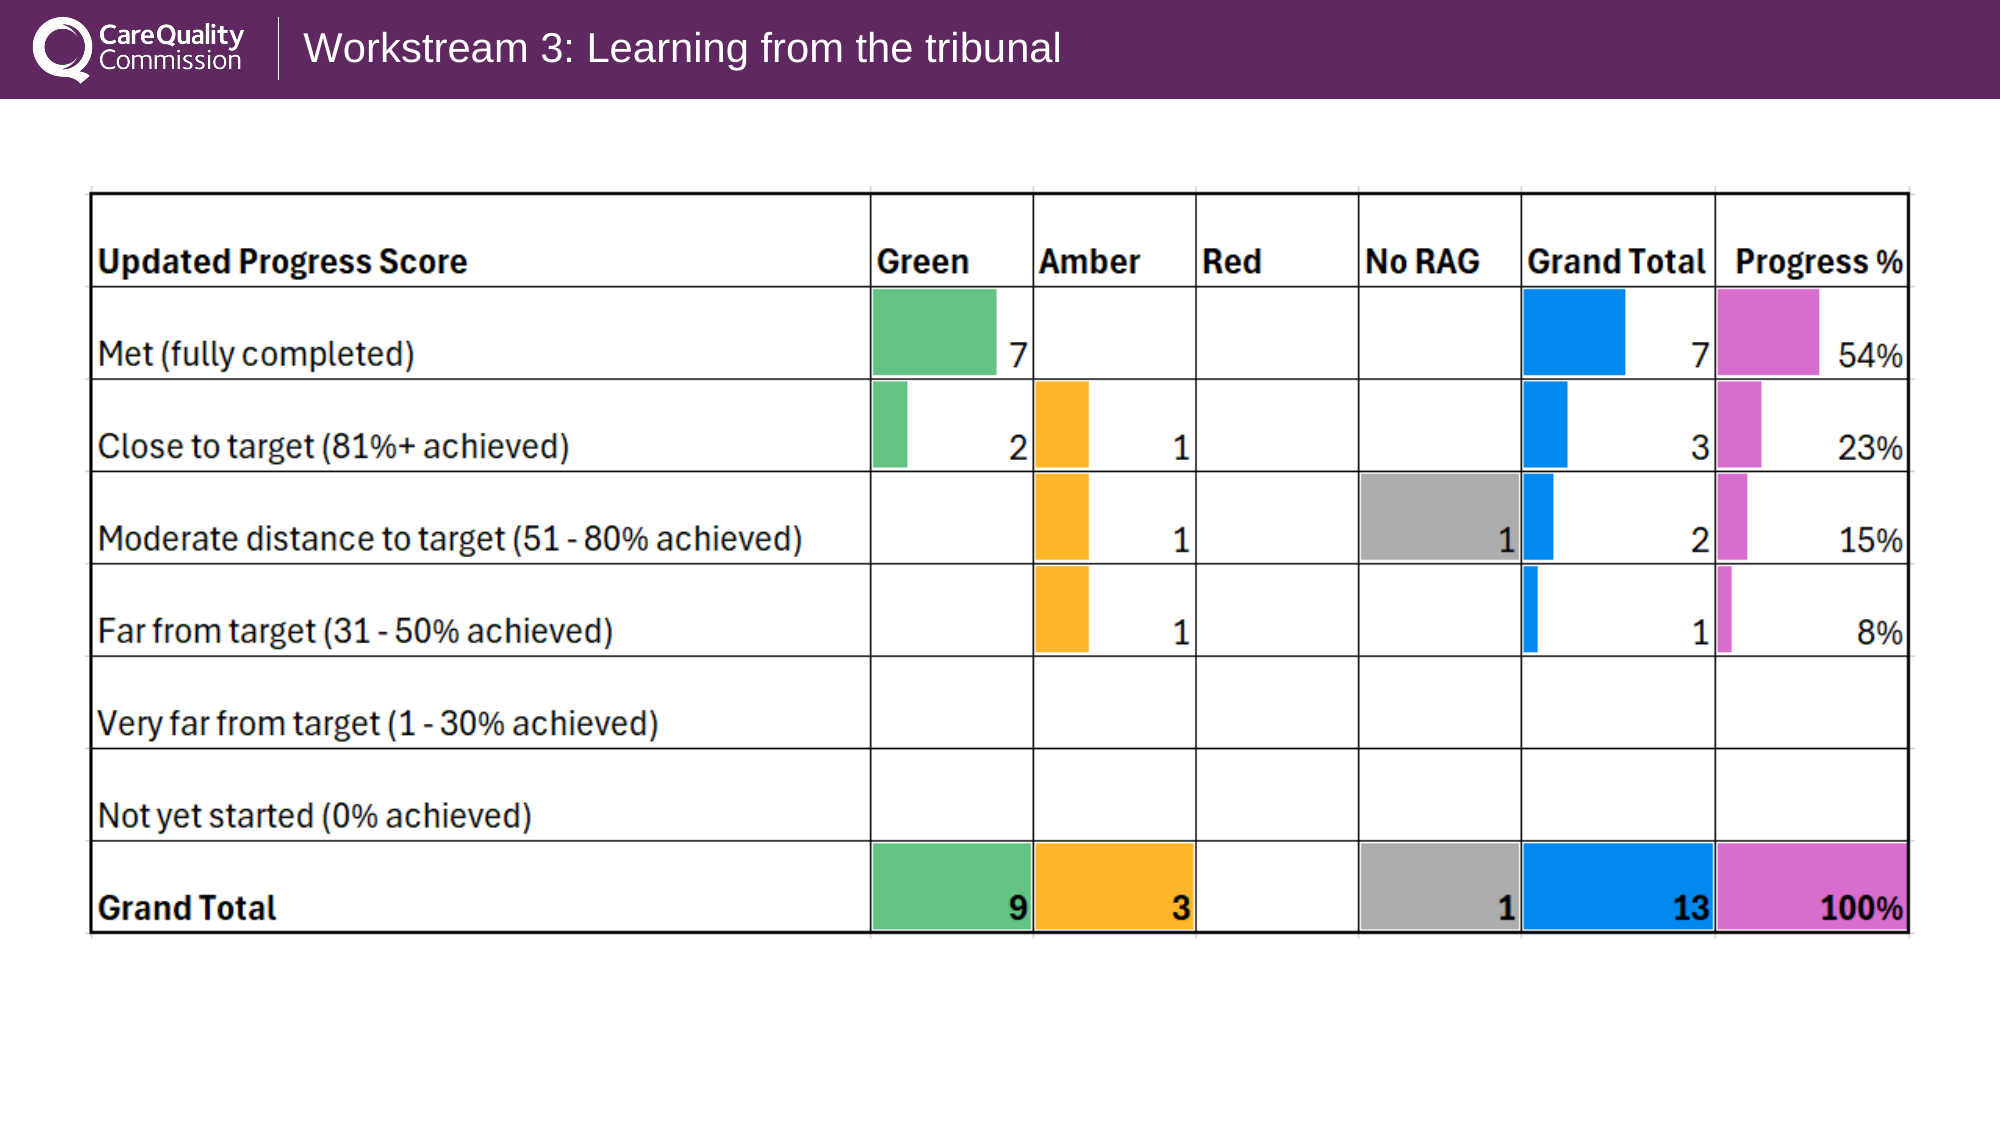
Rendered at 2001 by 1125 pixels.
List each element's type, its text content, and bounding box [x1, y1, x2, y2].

text_box [0, 0, 2000, 99]
picture [32, 16, 245, 84]
text_box Workstream 3: Learning from the tribunal [288, 13, 1371, 80]
picture [85, 186, 1915, 939]
